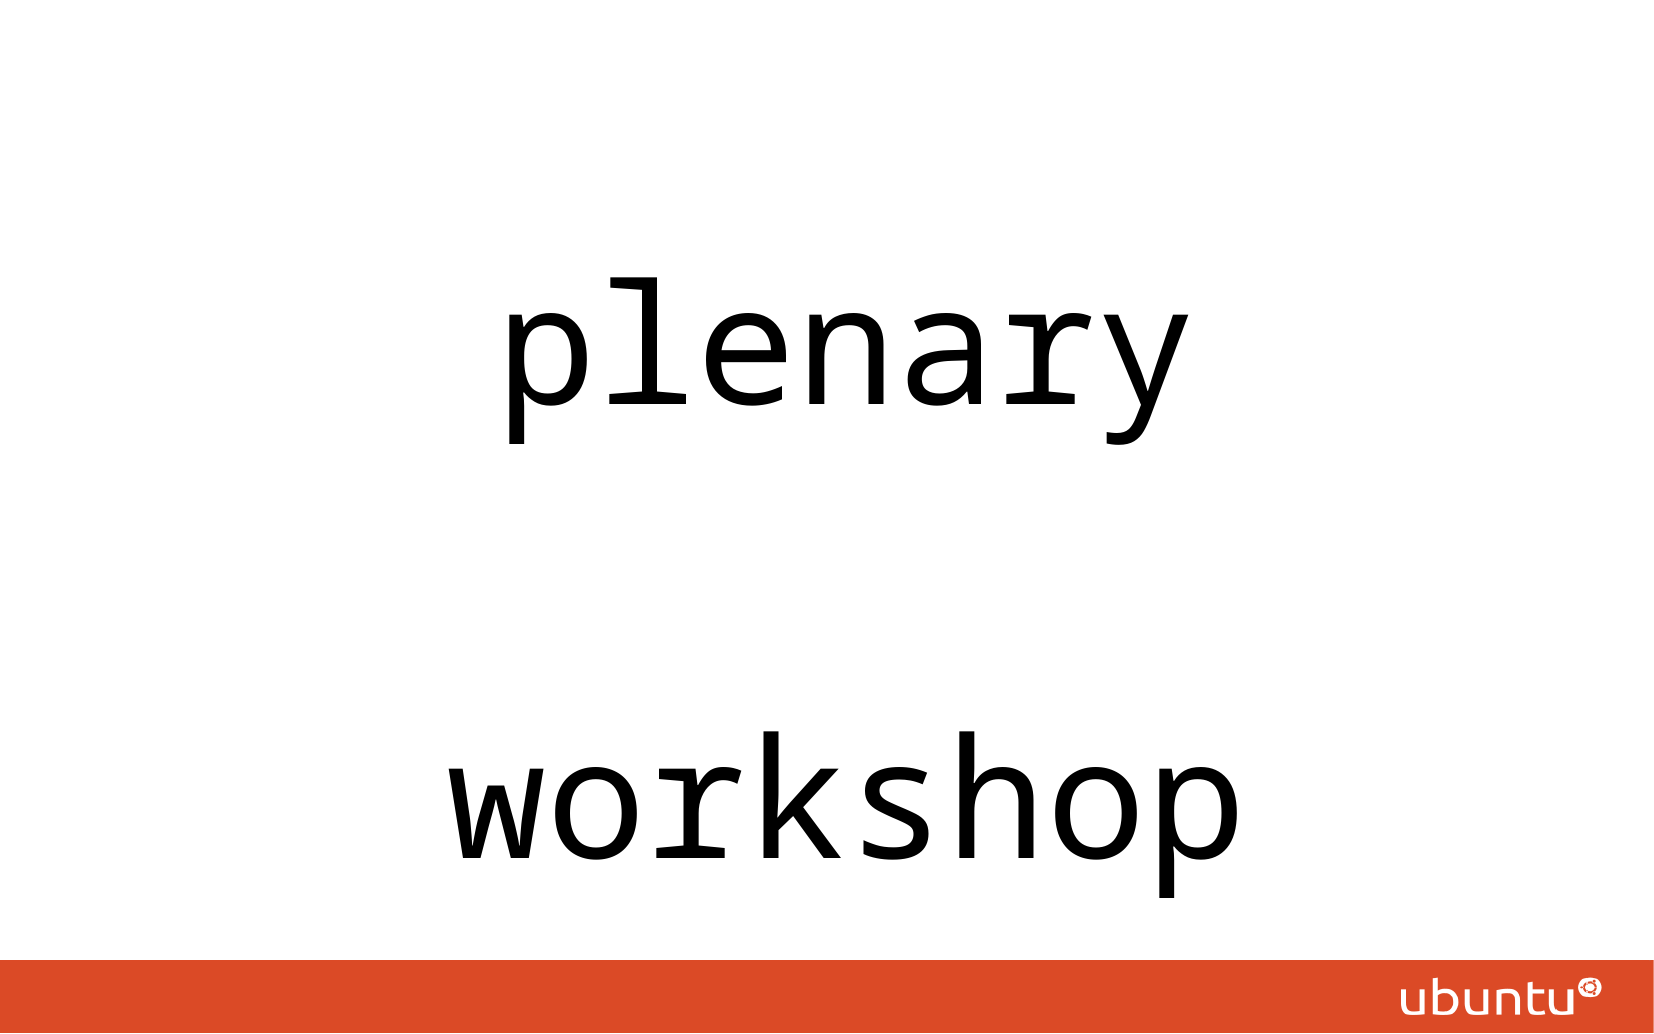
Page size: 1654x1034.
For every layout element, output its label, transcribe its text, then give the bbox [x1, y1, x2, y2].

picture [0, 960, 1654, 1033]
text_box plenary workshop [431, 218, 1130, 735]
